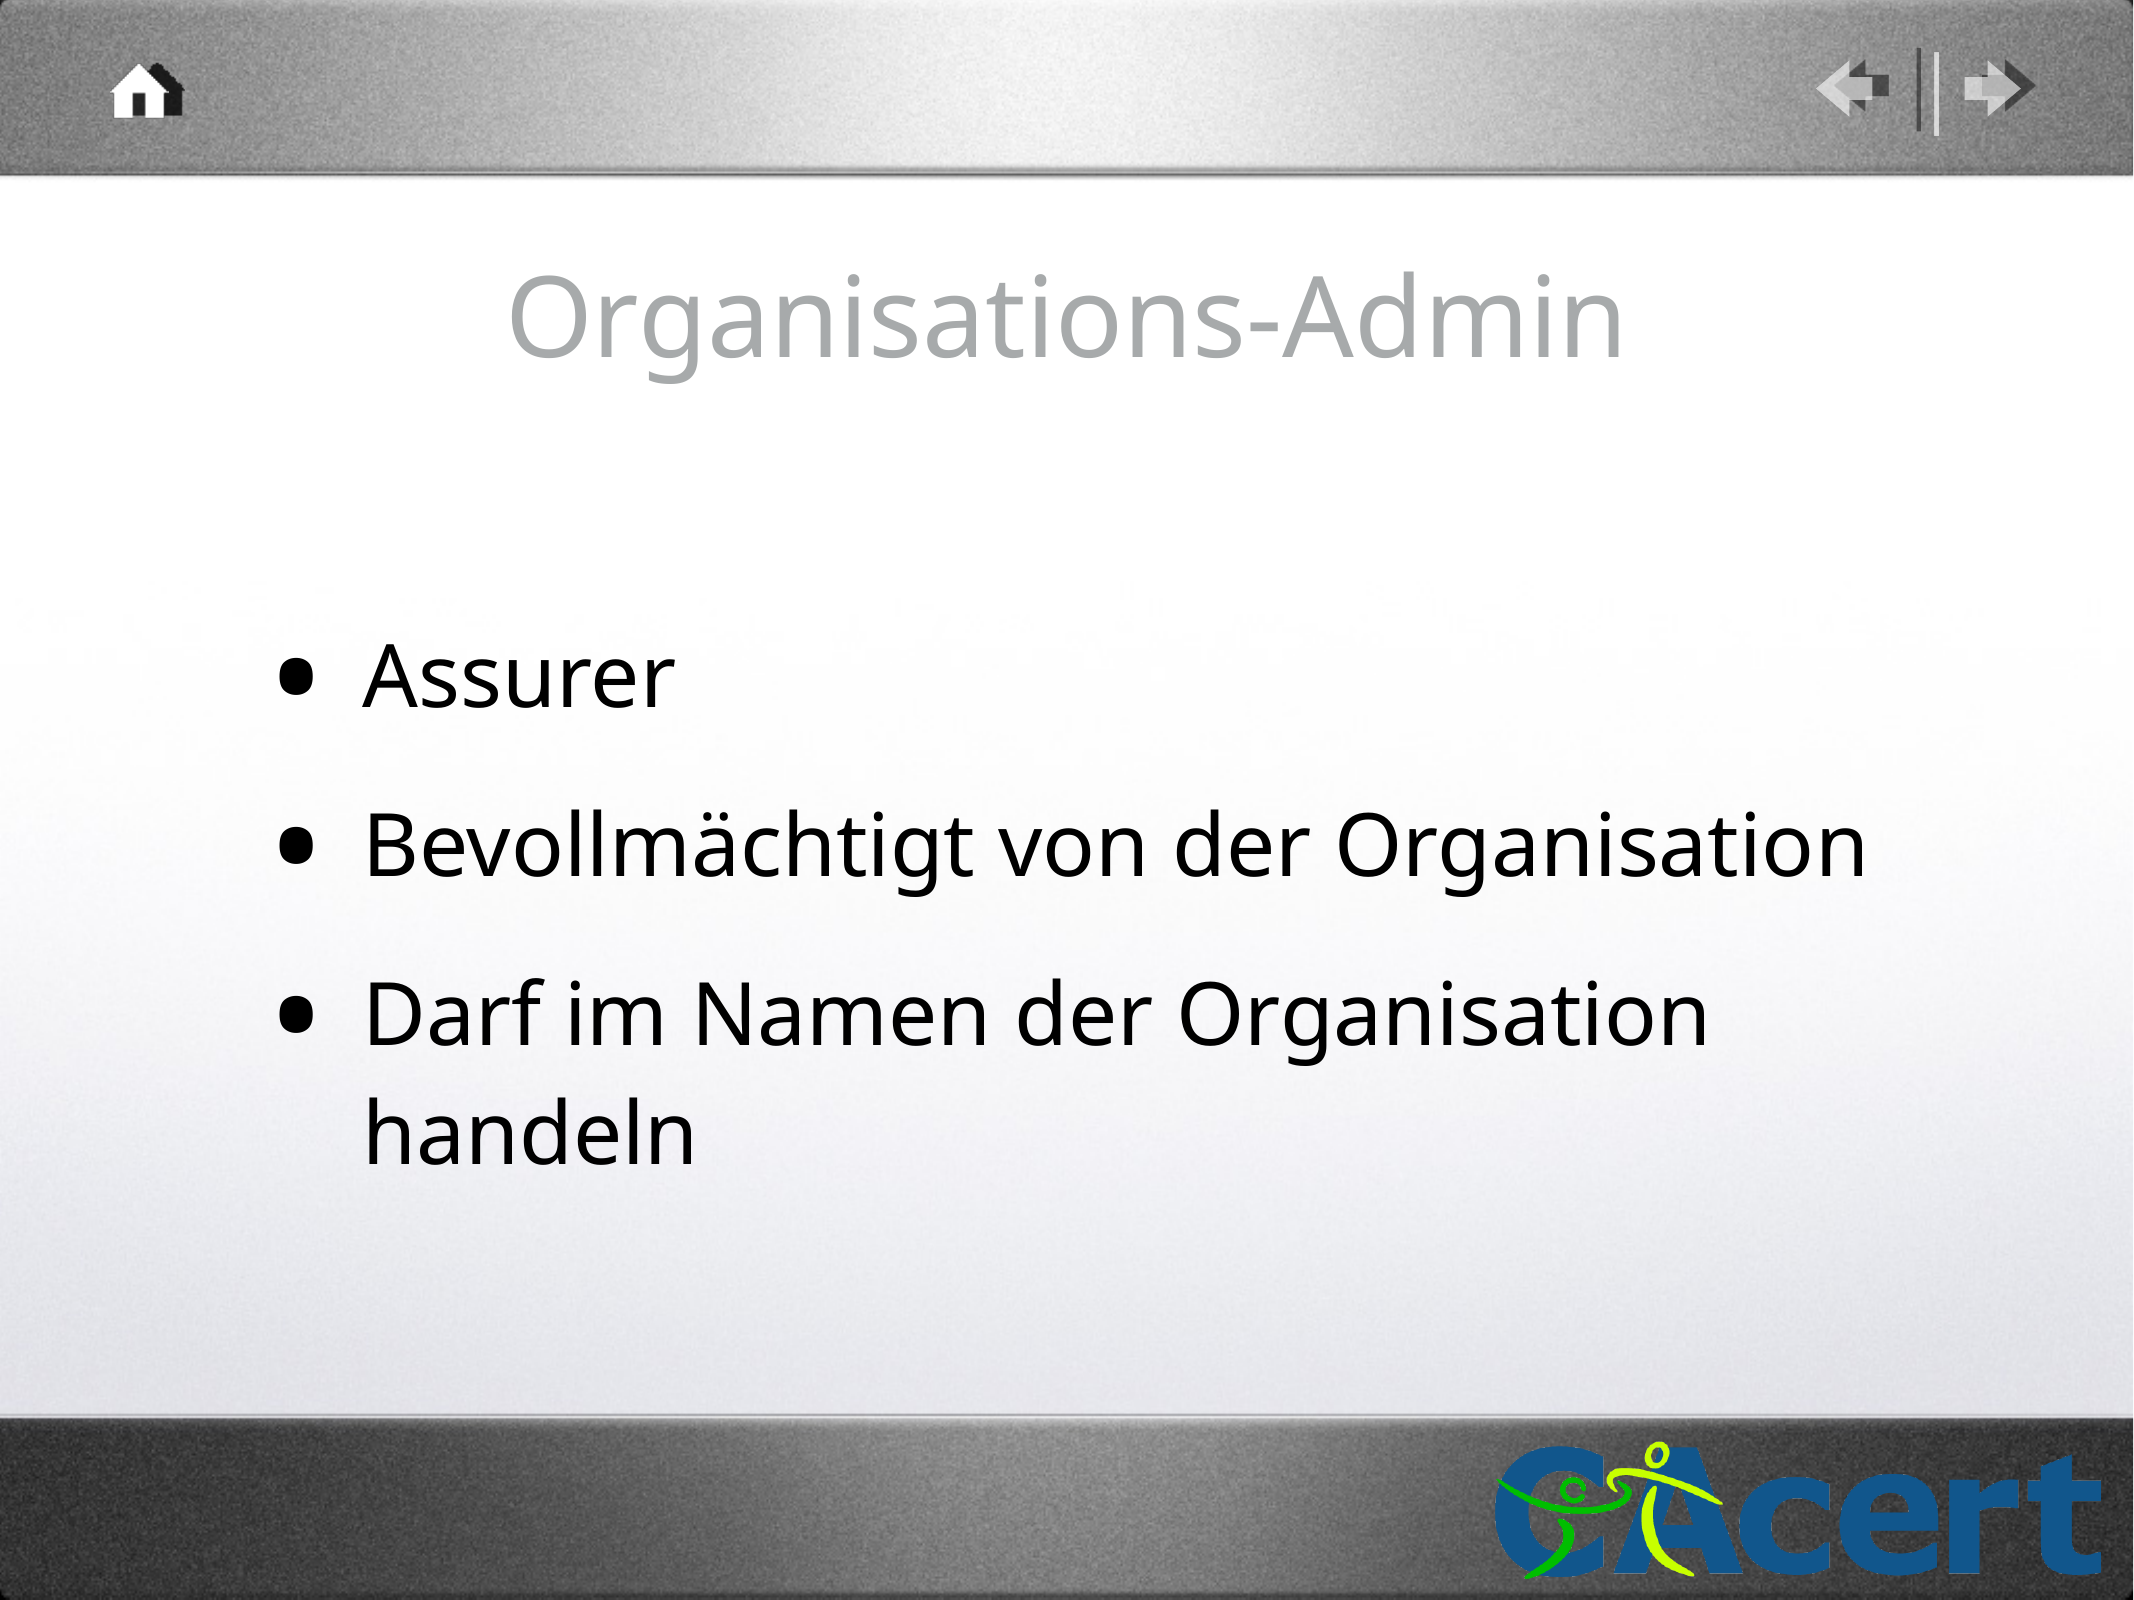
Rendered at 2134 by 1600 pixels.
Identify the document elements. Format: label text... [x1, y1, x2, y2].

title Organisations-Admin [208, 185, 1925, 433]
list Assurer Bevollmächtigt von der Organisation Darf im Namen der Organisation handeln [208, 433, 1925, 1371]
picture [0, 0, 2134, 1600]
